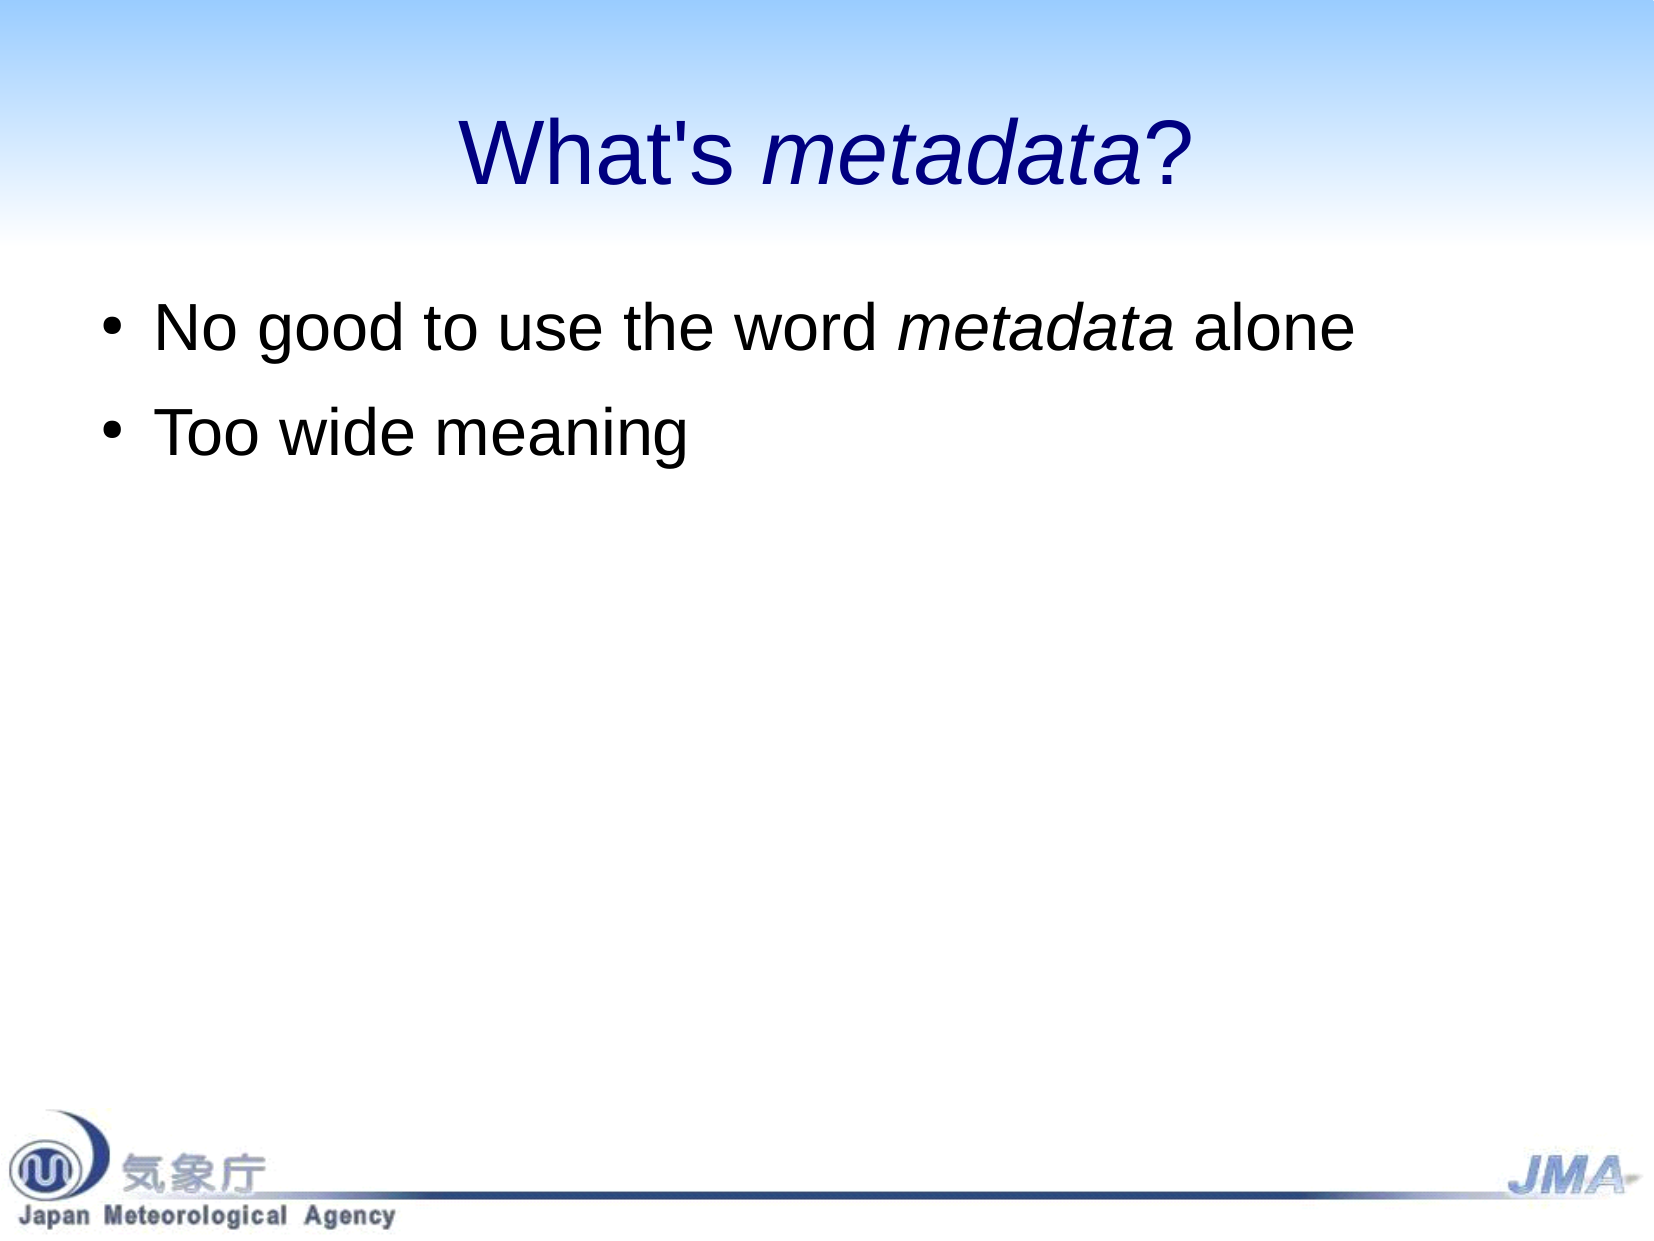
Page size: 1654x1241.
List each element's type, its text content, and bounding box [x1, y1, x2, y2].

picture [1, 1108, 1654, 1241]
list No good to use the word metadata alone Too wide meaning [82, 290, 1571, 1010]
title What's metadata? [82, 49, 1571, 257]
